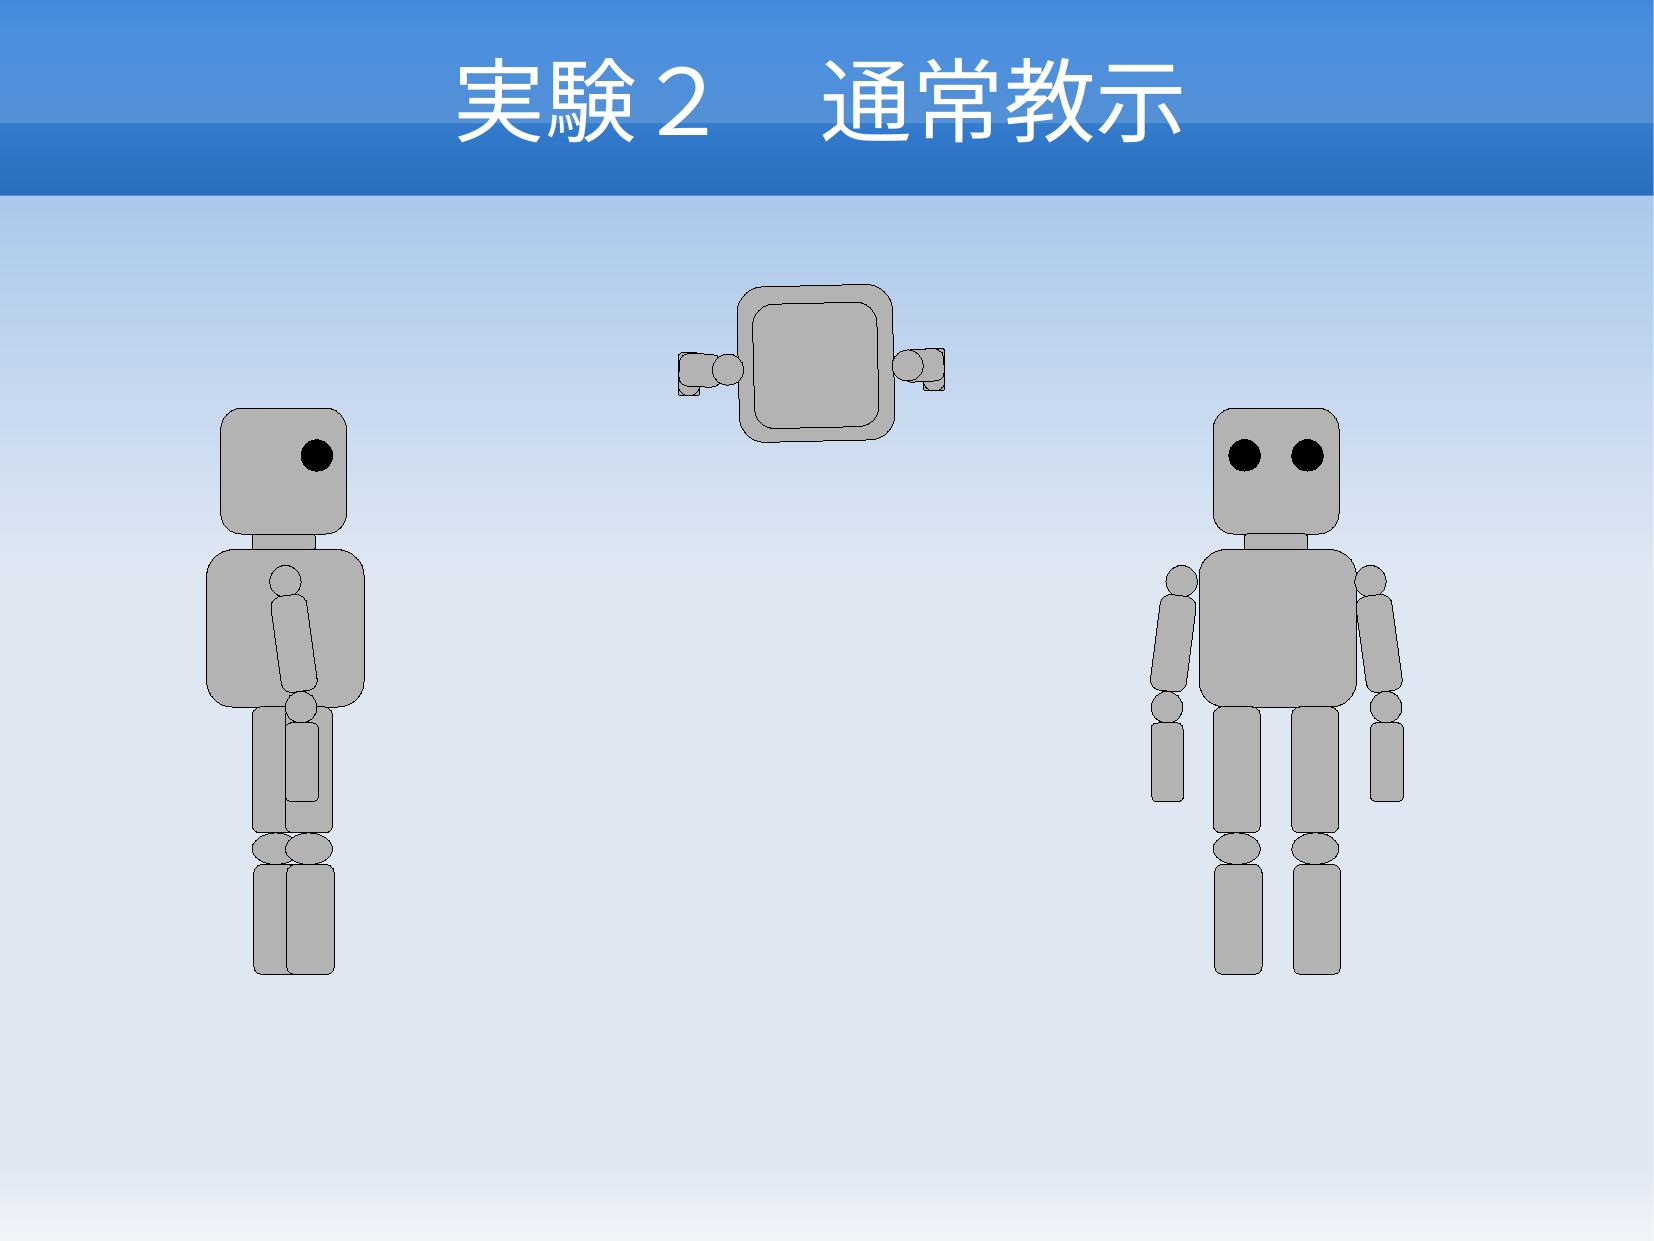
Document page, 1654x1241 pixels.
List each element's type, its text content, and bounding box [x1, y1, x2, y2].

picture [0, 0, 1654, 1241]
text_box [1150, 565, 1198, 802]
text_box [678, 284, 945, 443]
text_box [1199, 408, 1404, 975]
title 実験２ 通常教示 [76, 7, 1565, 200]
text_box [206, 408, 365, 975]
